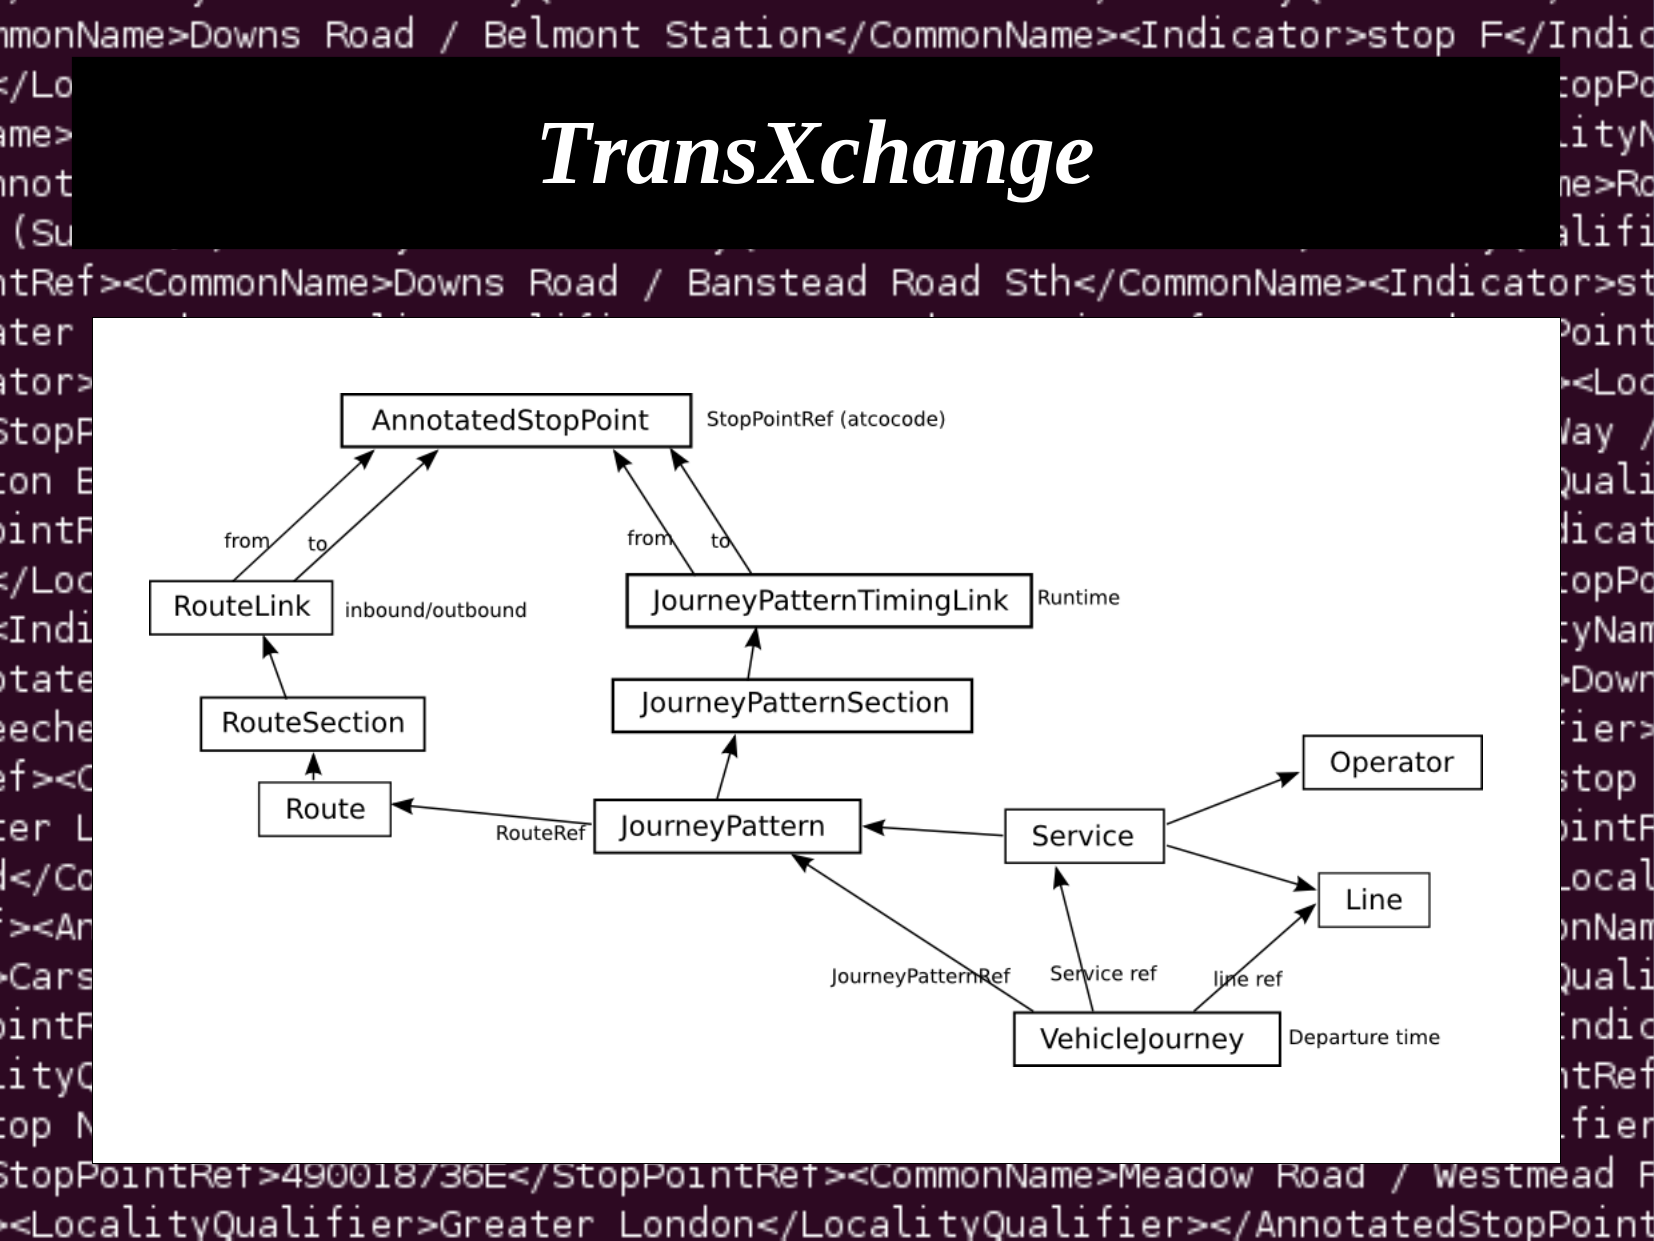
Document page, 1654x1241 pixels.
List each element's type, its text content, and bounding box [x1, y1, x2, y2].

text_box [92, 317, 1561, 1164]
title TransXchange [71, 56, 1561, 250]
picture [0, 0, 1654, 1241]
